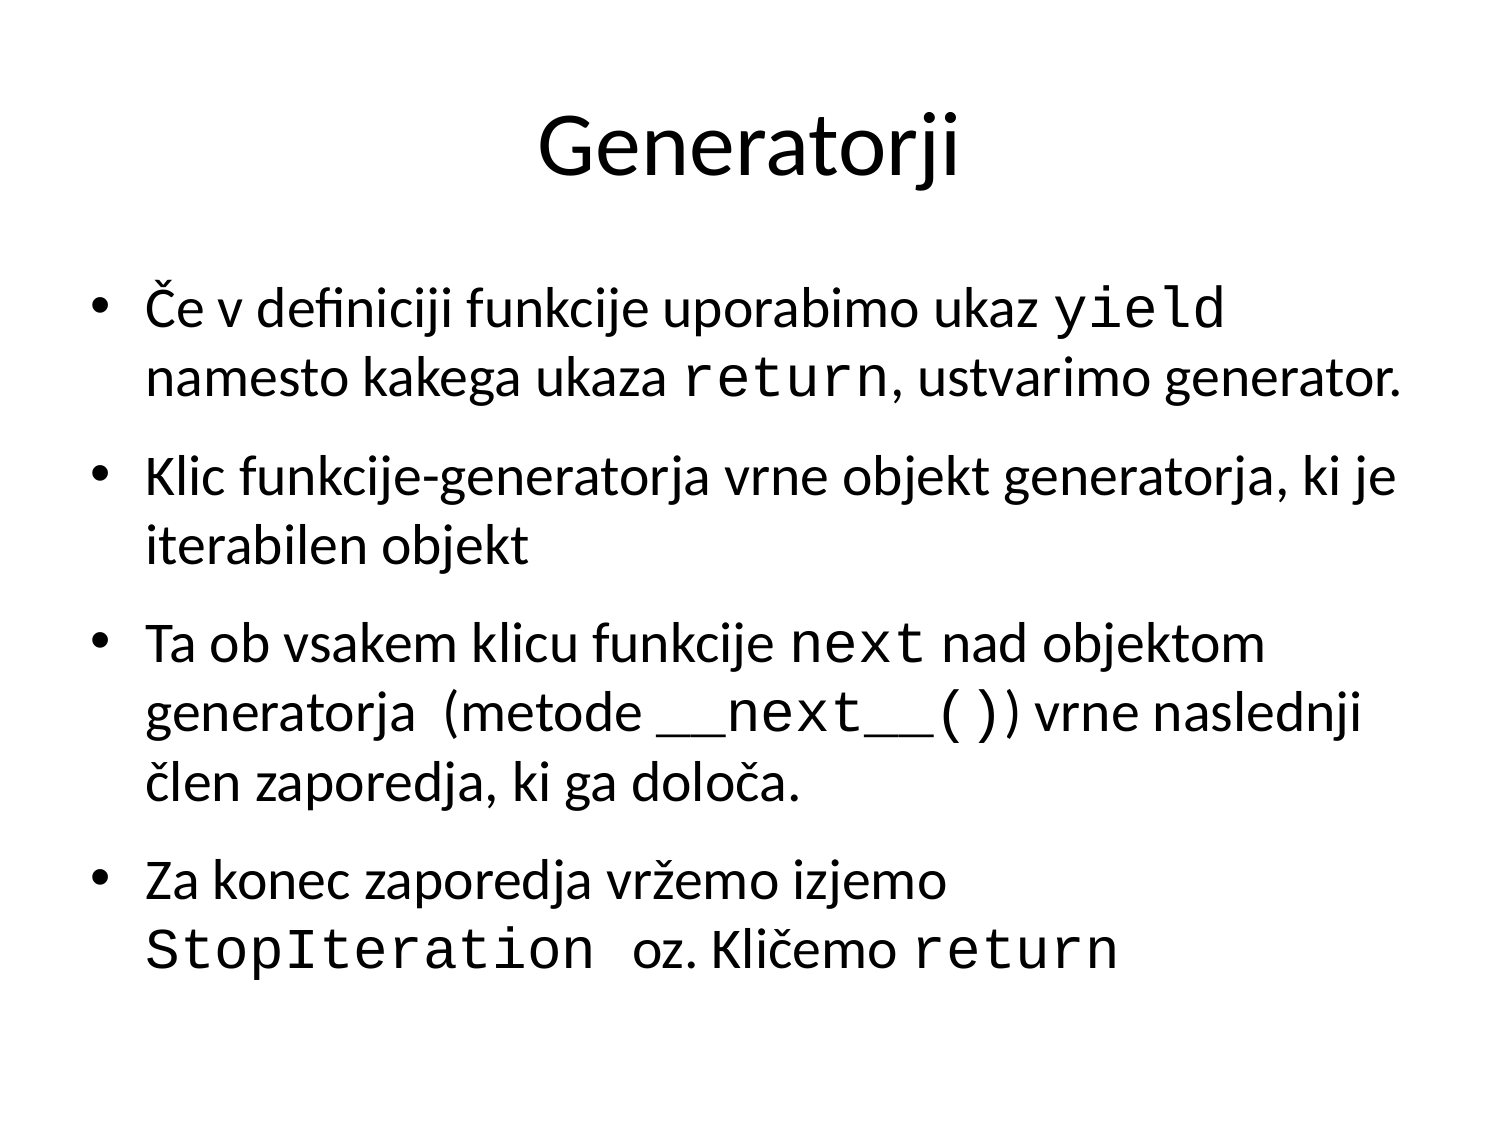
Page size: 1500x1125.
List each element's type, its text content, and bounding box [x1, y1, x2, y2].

list Če v definiciji funkcije uporabimo ukaz yield namesto kakega ukaza return, ustvarimo generator. Klic funkcije-generatorja vrne objekt generatorja, ki je iterabilen objekt Ta ob vsakem klicu funkcije next nad objektom generatorja (metode __next__()) vrne naslednji člen zaporedja, ki ga določa. Za konec zaporedja vržemo izjemo StopIteration oz. Kličemo return [75, 262, 1425, 1005]
title Generatorji [75, 45, 1425, 233]
